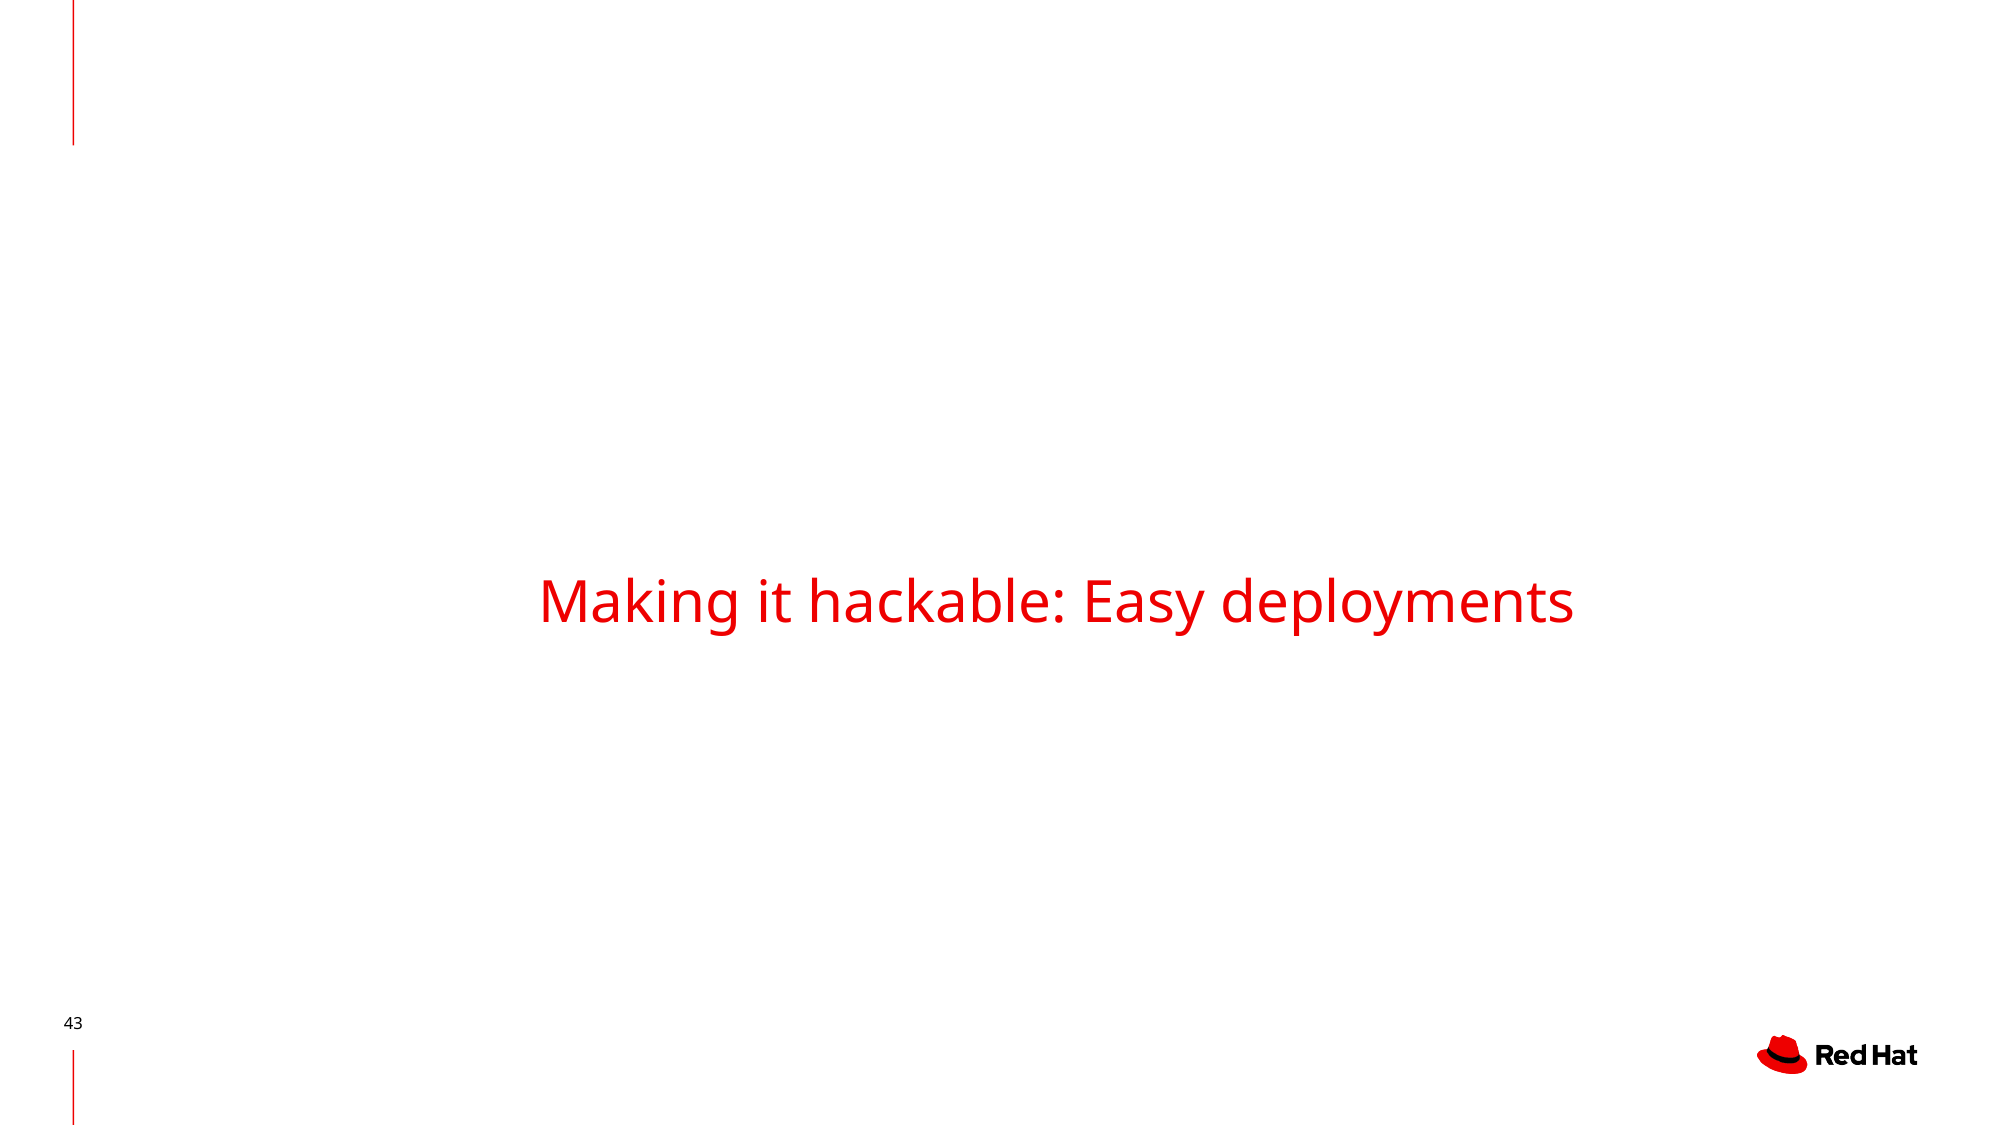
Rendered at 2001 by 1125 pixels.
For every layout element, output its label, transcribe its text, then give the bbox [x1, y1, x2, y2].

picture [1757, 1035, 1918, 1074]
slide_number <number> [13, 1012, 134, 1036]
title Making it hackable: Easy deployments [538, 271, 1758, 917]
